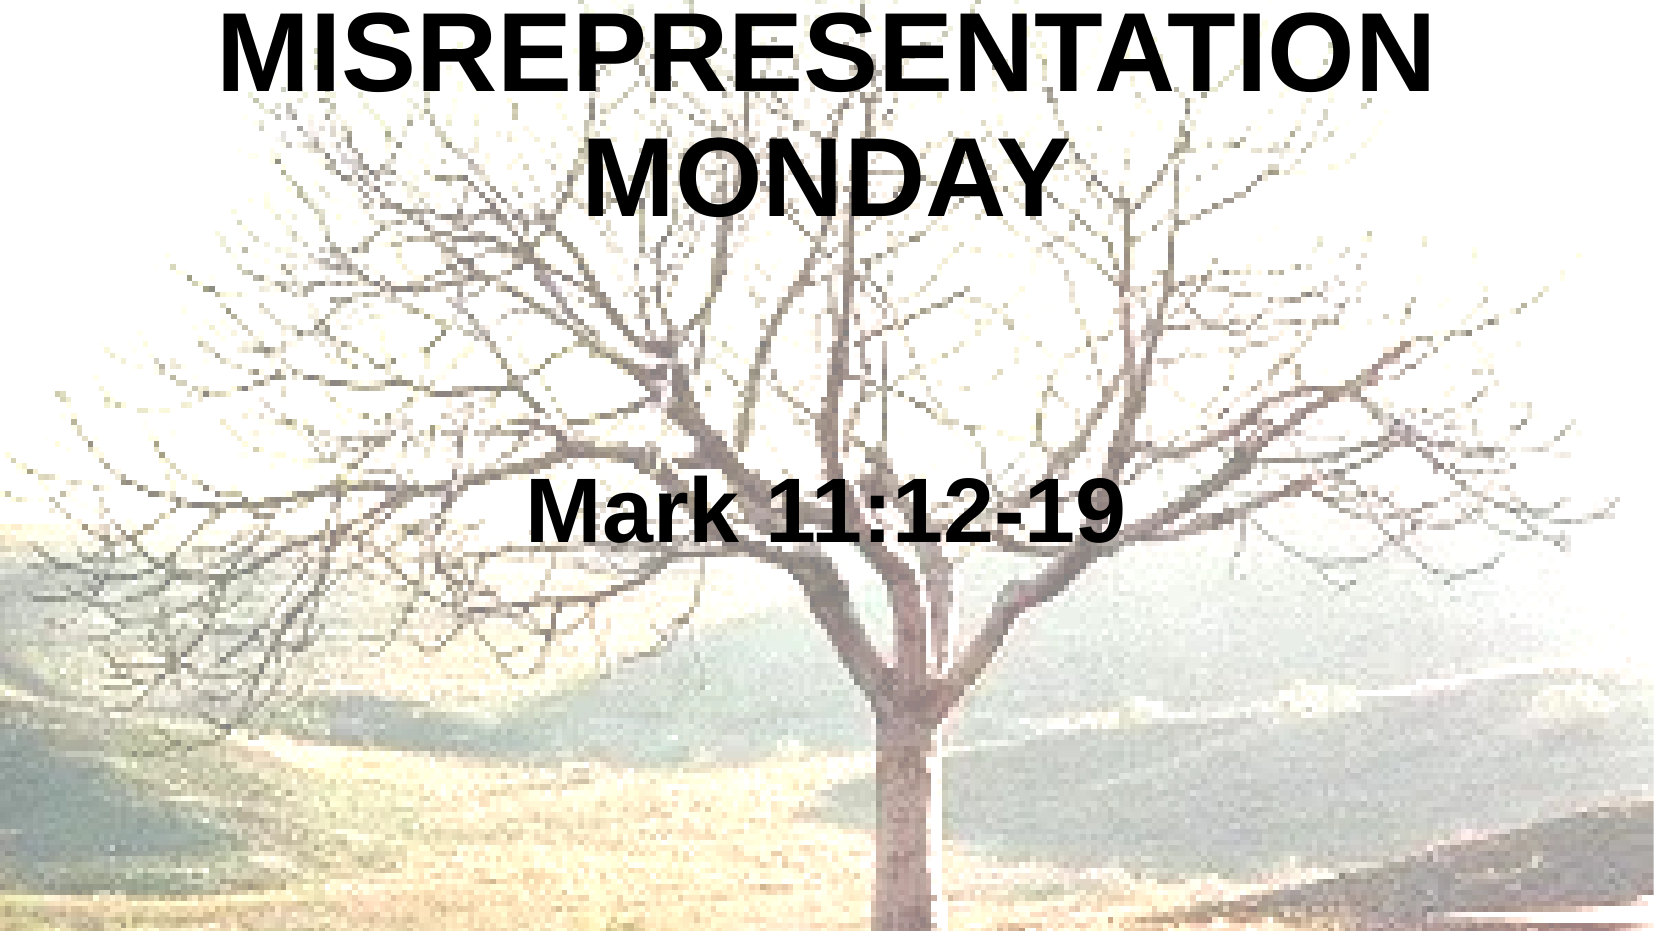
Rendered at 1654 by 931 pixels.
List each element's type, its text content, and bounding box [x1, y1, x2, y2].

picture [0, 0, 1654, 931]
title MISREPRESENTATION MONDAY [82, 0, 1571, 240]
subtitle Mark 11:12-19 [82, 240, 1571, 781]
